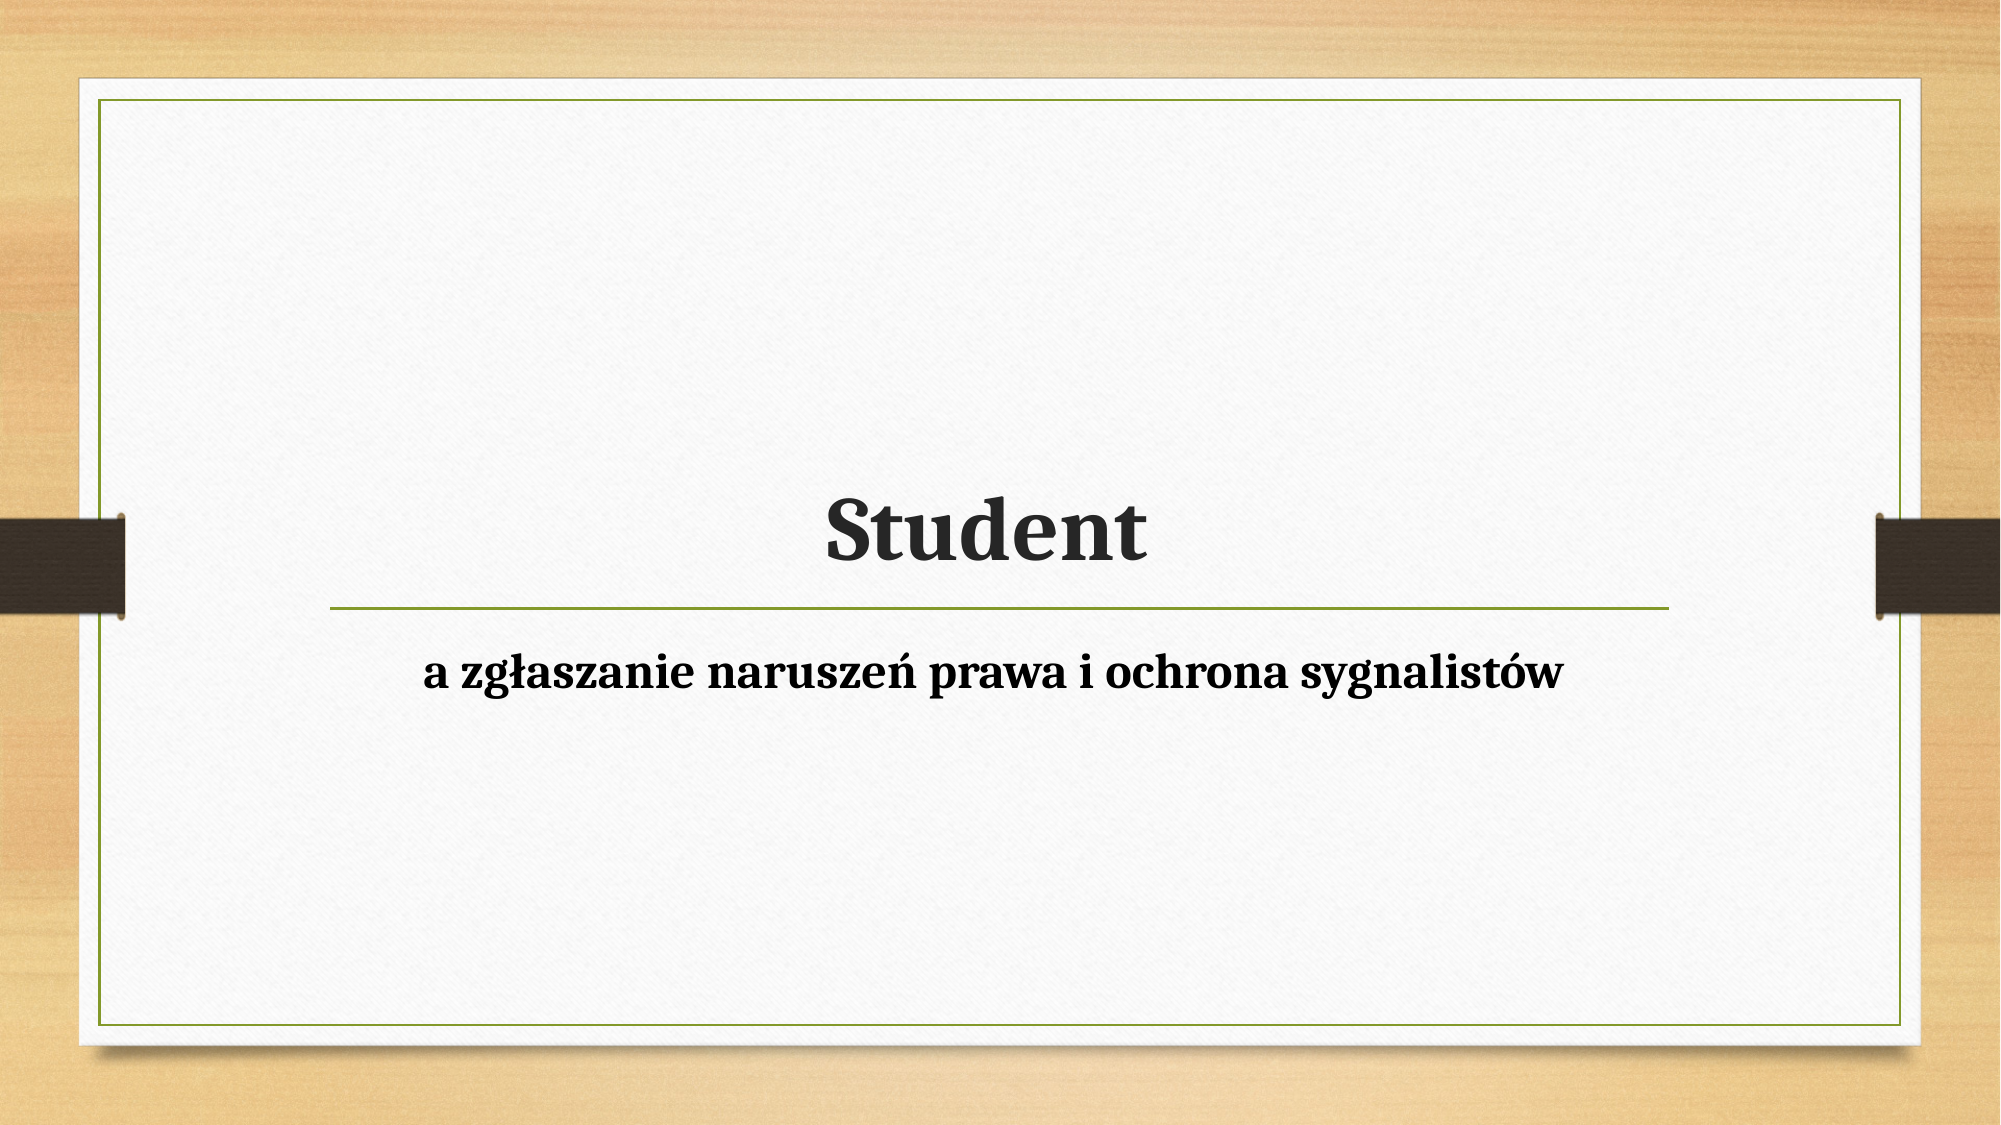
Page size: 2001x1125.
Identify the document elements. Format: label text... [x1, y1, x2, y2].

title Student [330, 287, 1669, 587]
list a zgłaszanie naruszeń prawa i ochrona sygnalistów [330, 630, 1669, 788]
